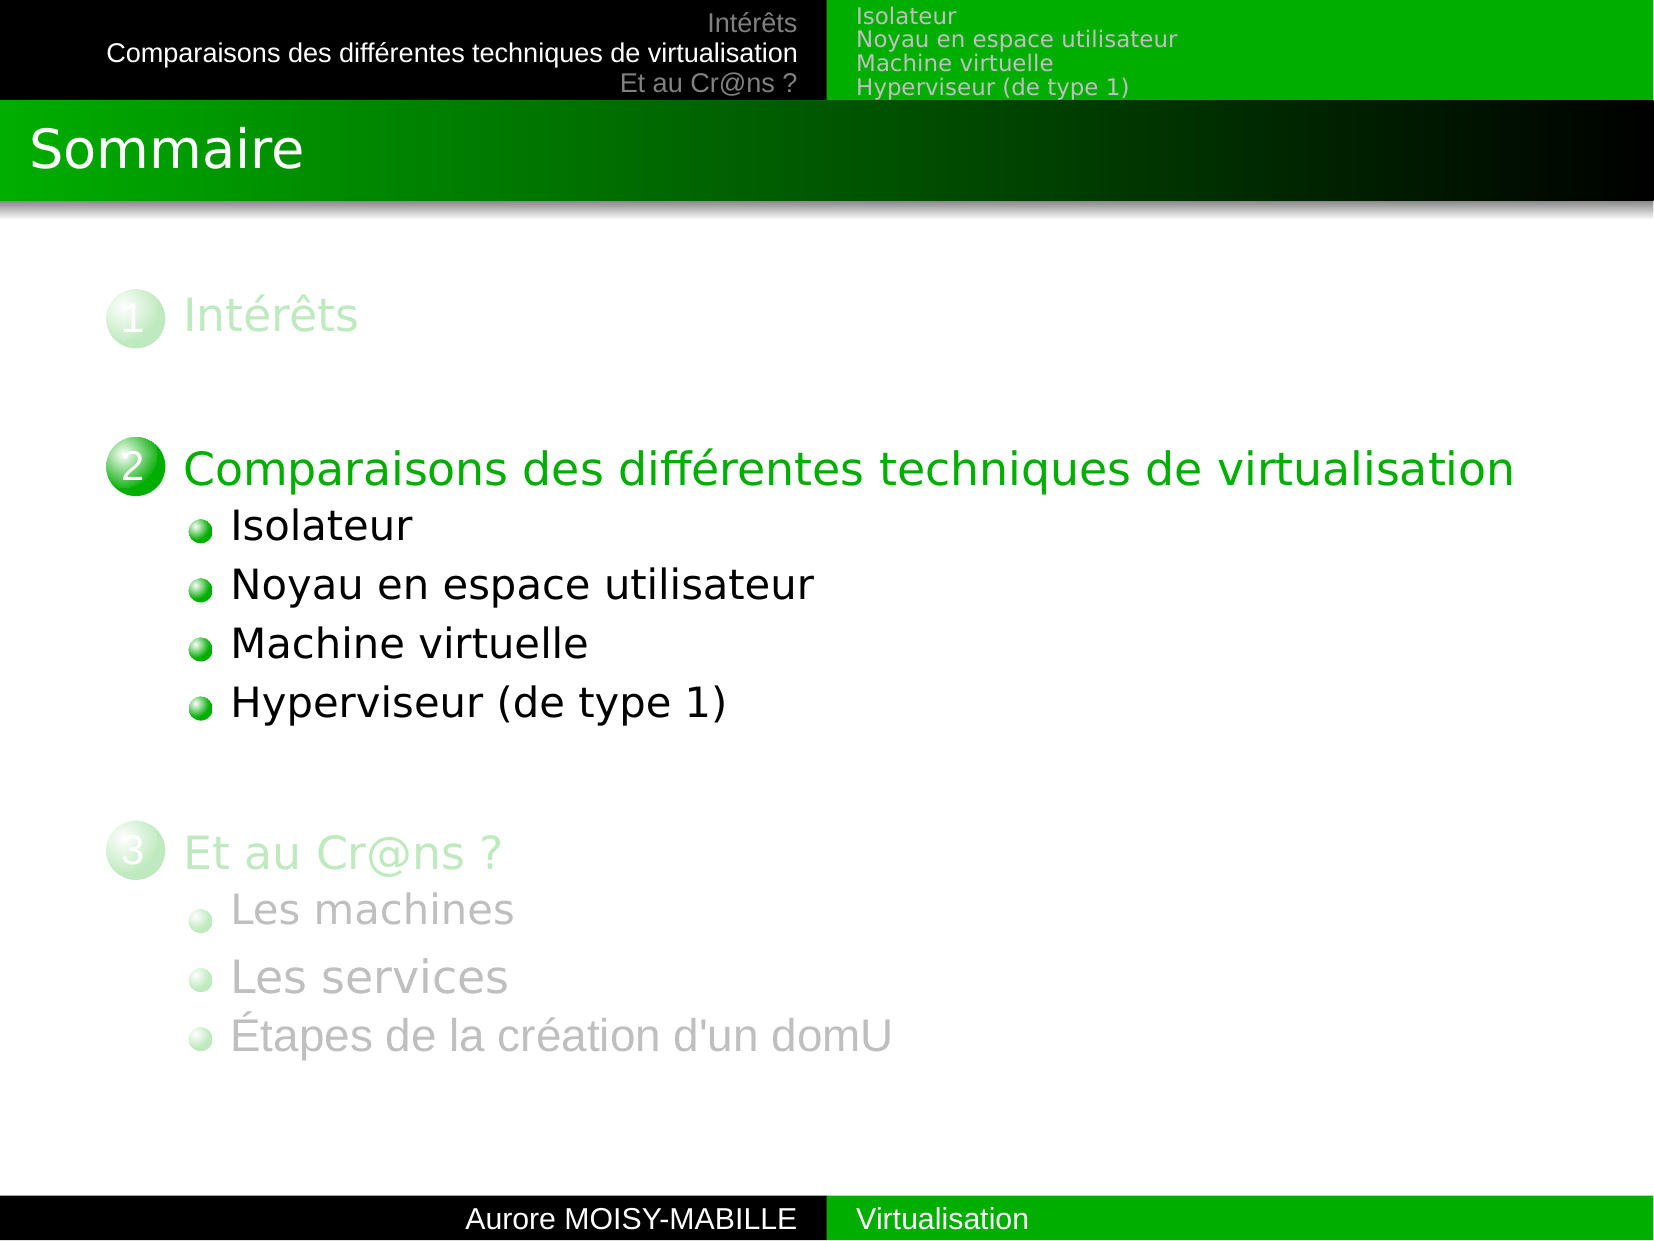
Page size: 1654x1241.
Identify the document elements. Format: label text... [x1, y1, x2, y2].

text_box Intérêts Comparaisons des différentes techniques de virtualisation Et au Cr@ns ? [0, 7, 798, 99]
text_box Isolateur Noyau en espace utilisateur Machine virtuelle Hyperviseur (de type 1) [856, 5, 1625, 101]
text_box Virtualisation [856, 1201, 1654, 1237]
text_box 2 [121, 442, 181, 490]
text_box Hyperviseur (de type 1) [230, 679, 728, 728]
text_box [0, 0, 1654, 219]
text_box [189, 696, 213, 721]
text_box [106, 437, 154, 497]
text_box [0, 1195, 1654, 1241]
text_box Comparaisons des différentes techniques de virtualisation [183, 442, 1625, 497]
text_box [188, 519, 213, 544]
text_box Noyau en espace utilisateur [230, 561, 815, 610]
text_box Isolateur [230, 501, 413, 551]
text_box [88, 797, 1536, 1123]
text_box Machine virtuelle [230, 620, 590, 669]
text_box Sommaire [29, 118, 1654, 184]
text_box [188, 578, 213, 603]
text_box [88, 265, 1536, 414]
text_box Aurore MOISY-MABILLE [0, 1201, 798, 1237]
text_box [188, 637, 213, 662]
